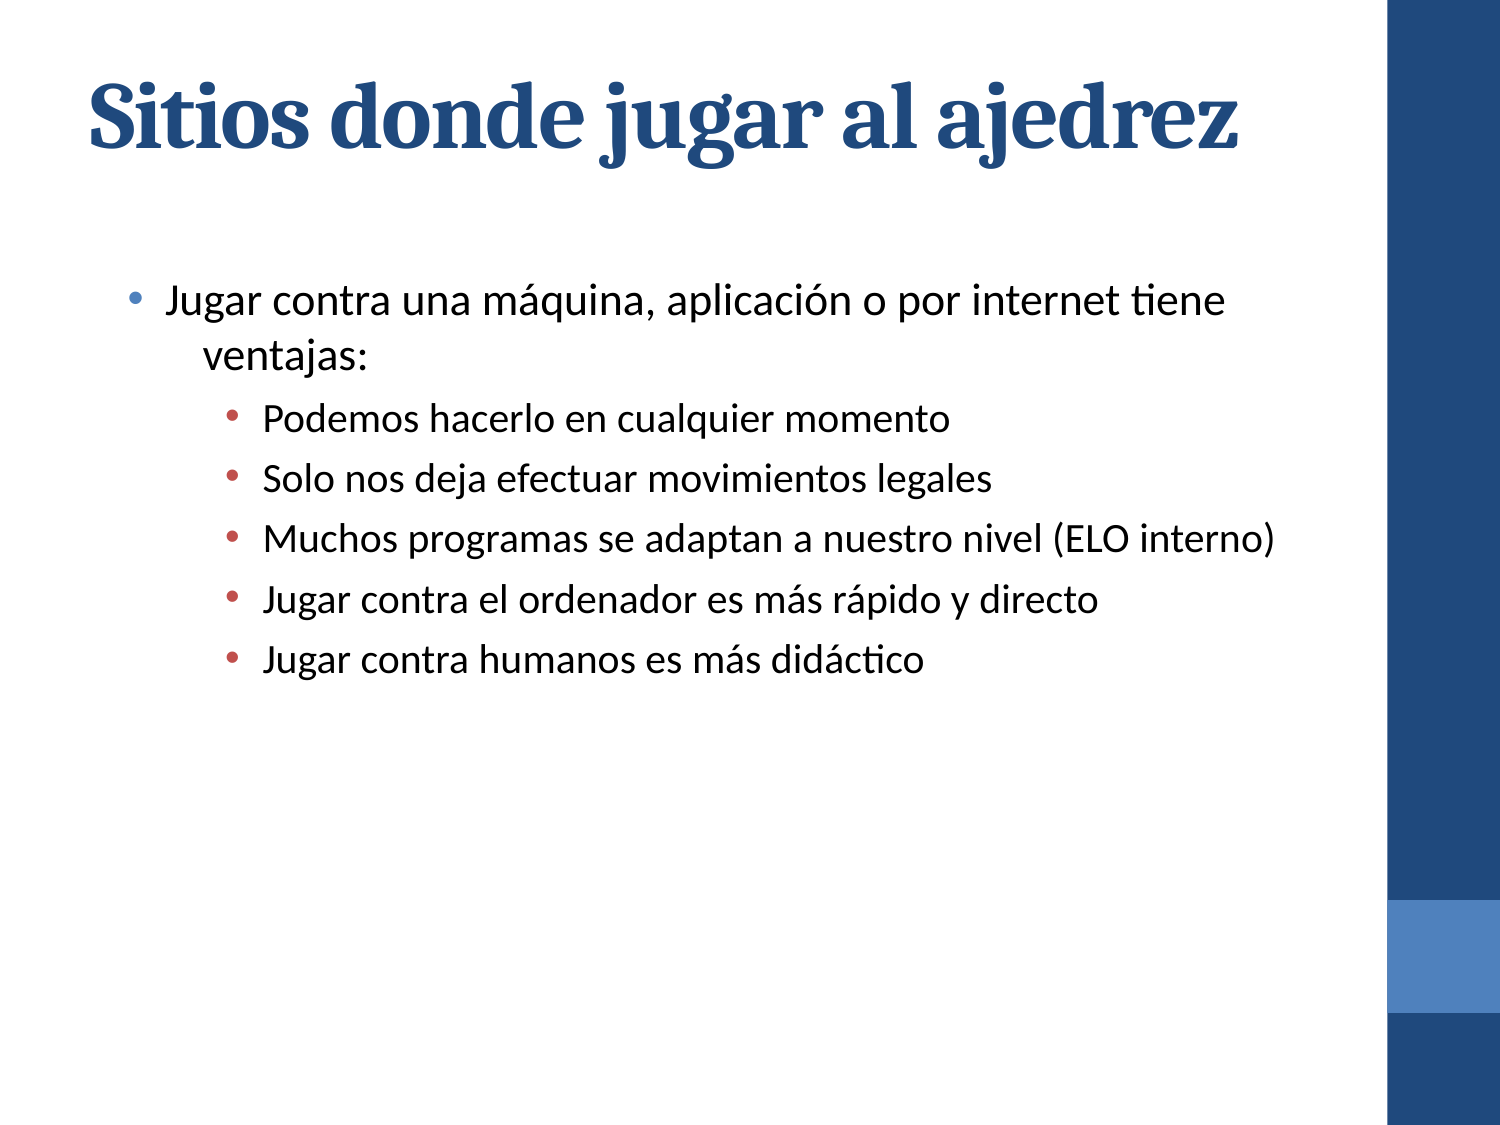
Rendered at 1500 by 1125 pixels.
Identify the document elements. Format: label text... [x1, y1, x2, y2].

list Jugar contra una máquina, aplicación o por internet tiene ventajas: Podemos hacerlo en cualquier momento Solo nos deja efectuar movimientos legales Muchos programas se adaptan a nuestro nivel (ELO interno) Jugar contra el ordenador es más rápido y directo Jugar contra humanos es más didáctico [75, 262, 1326, 1051]
title Sitios donde jugar al ajedrez [75, 45, 1326, 233]
